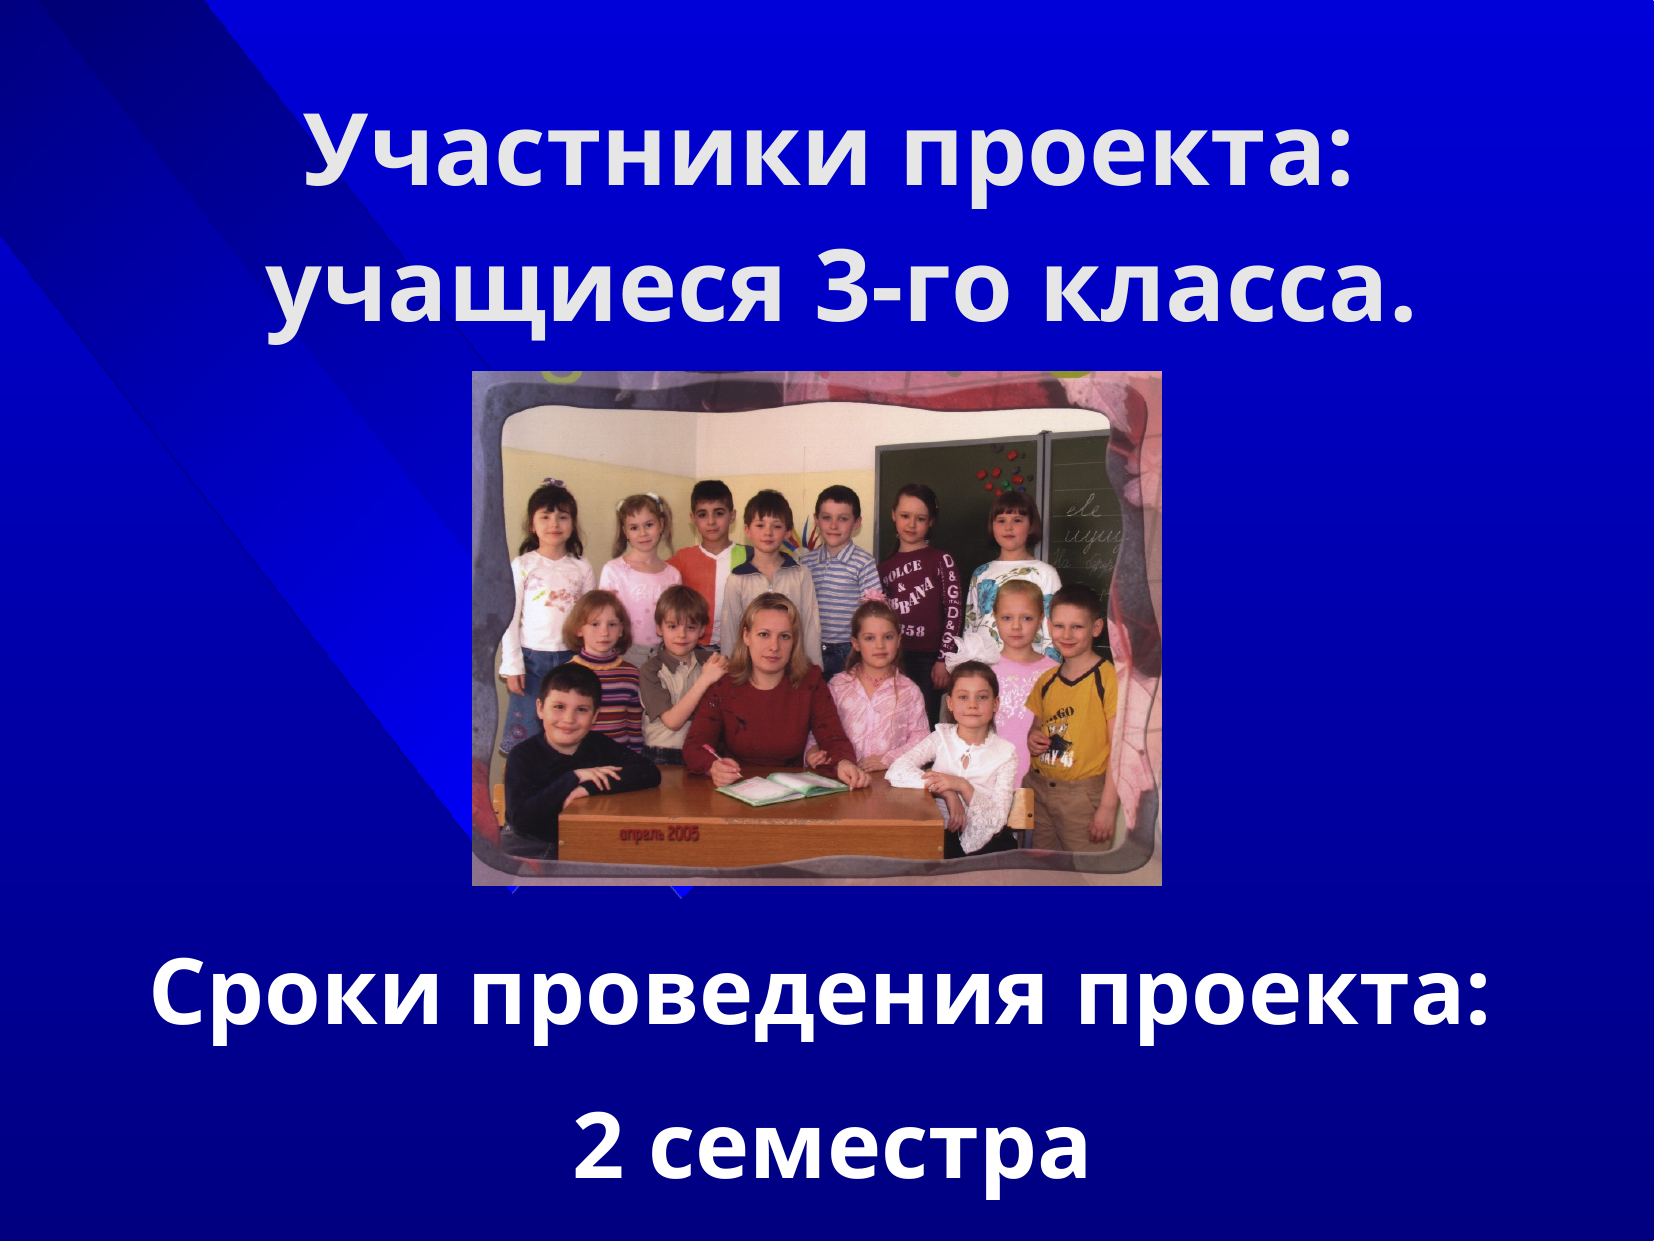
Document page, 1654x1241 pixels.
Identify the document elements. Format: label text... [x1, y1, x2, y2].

picture [472, 371, 1162, 886]
title Участники проекта: учащиеся 3-го класса. [123, 75, 1536, 355]
list Сроки проведения проекта: 2 семестра [118, 926, 1506, 1212]
